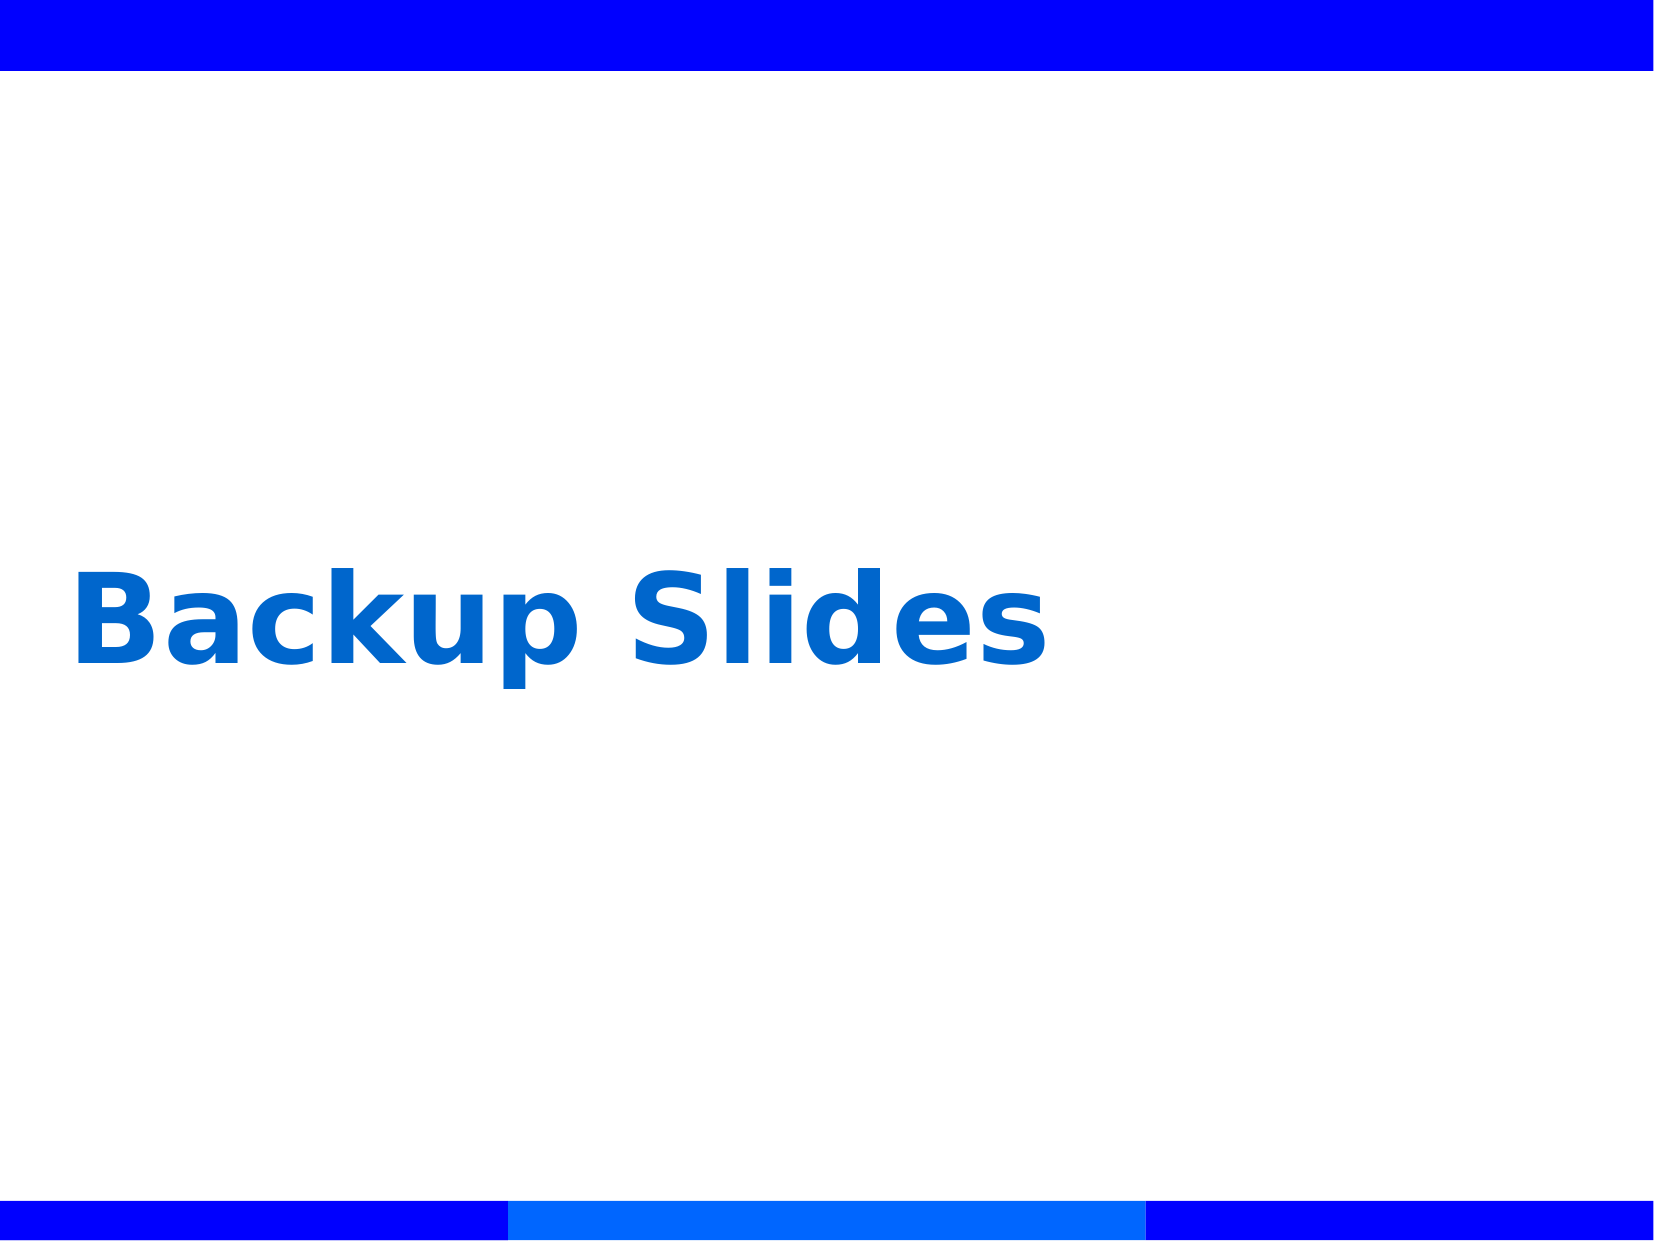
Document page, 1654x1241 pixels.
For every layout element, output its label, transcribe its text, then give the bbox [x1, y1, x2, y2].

text_box Backup Slides [53, 539, 1152, 701]
